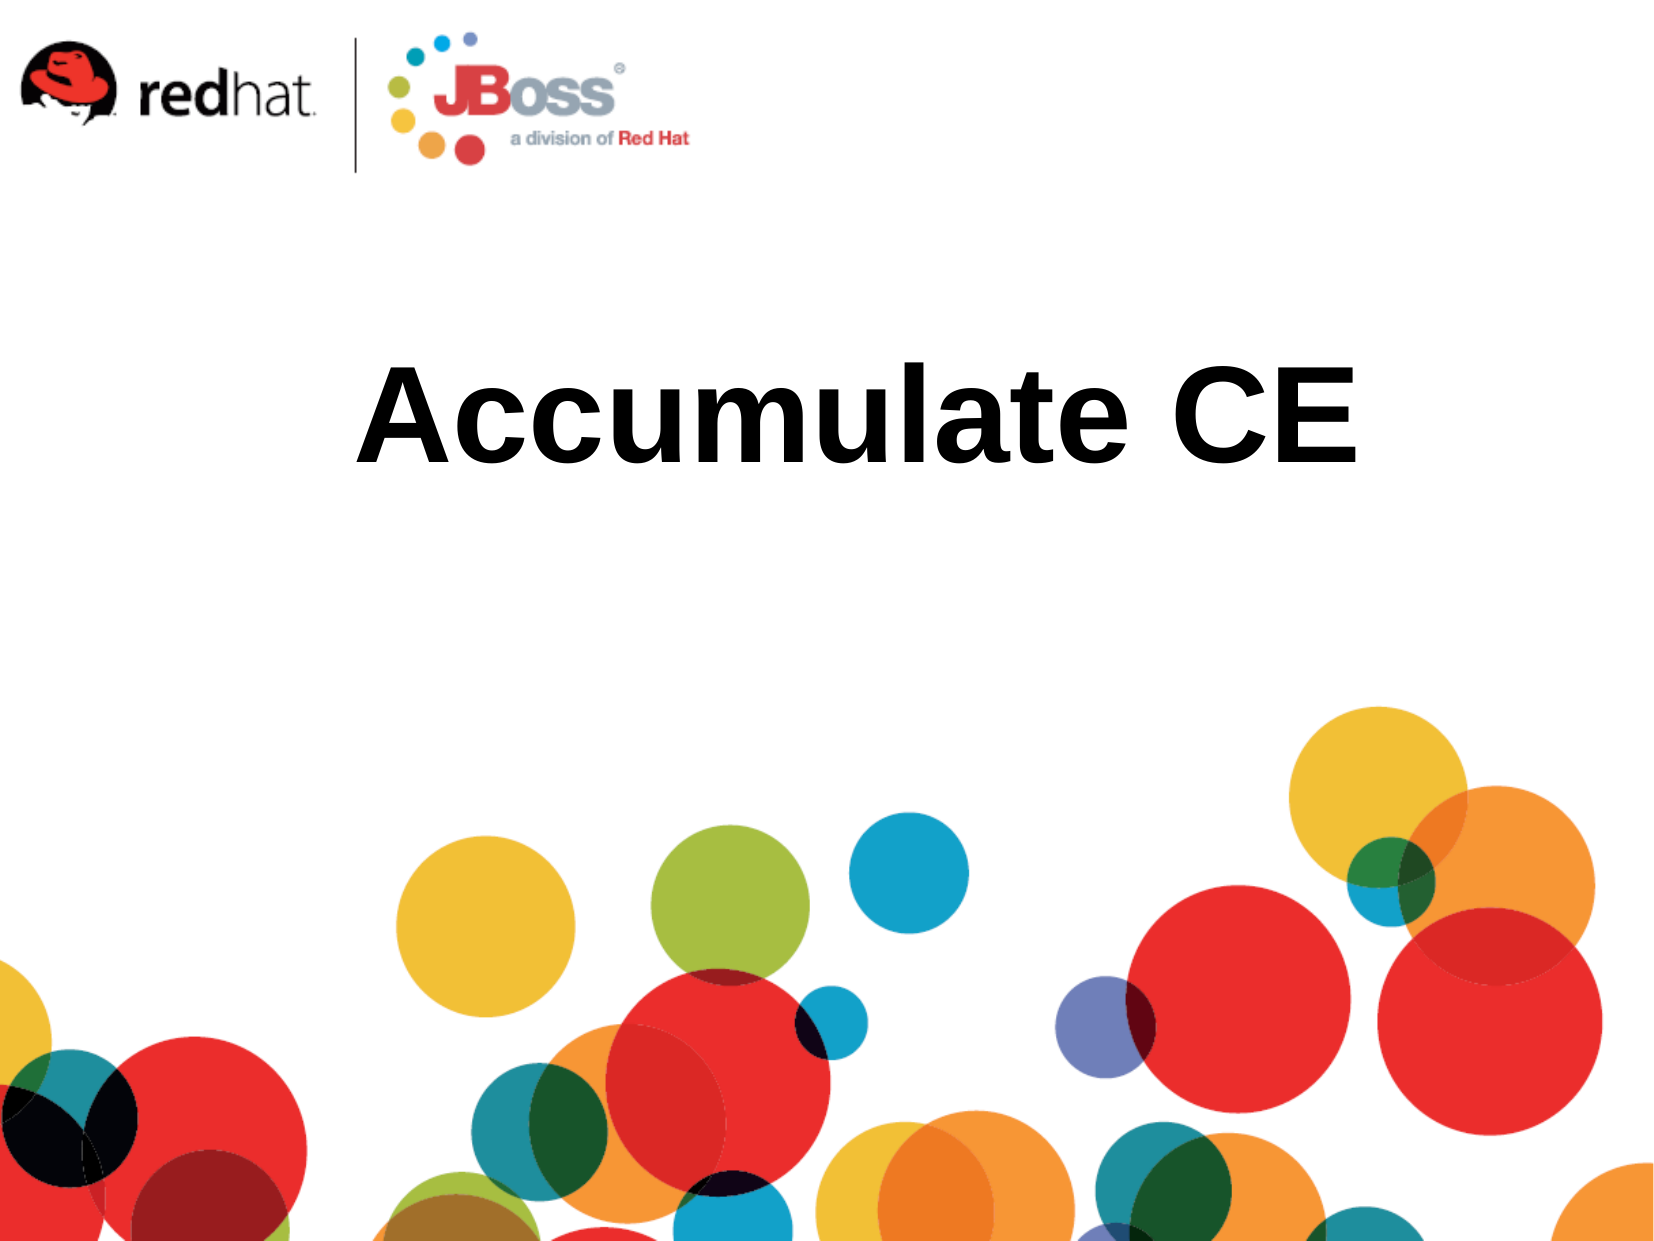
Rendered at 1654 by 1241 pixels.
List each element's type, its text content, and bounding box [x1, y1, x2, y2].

picture [0, 685, 1654, 1241]
text_box Accumulate CE [338, 330, 1377, 500]
picture [13, 5, 699, 182]
